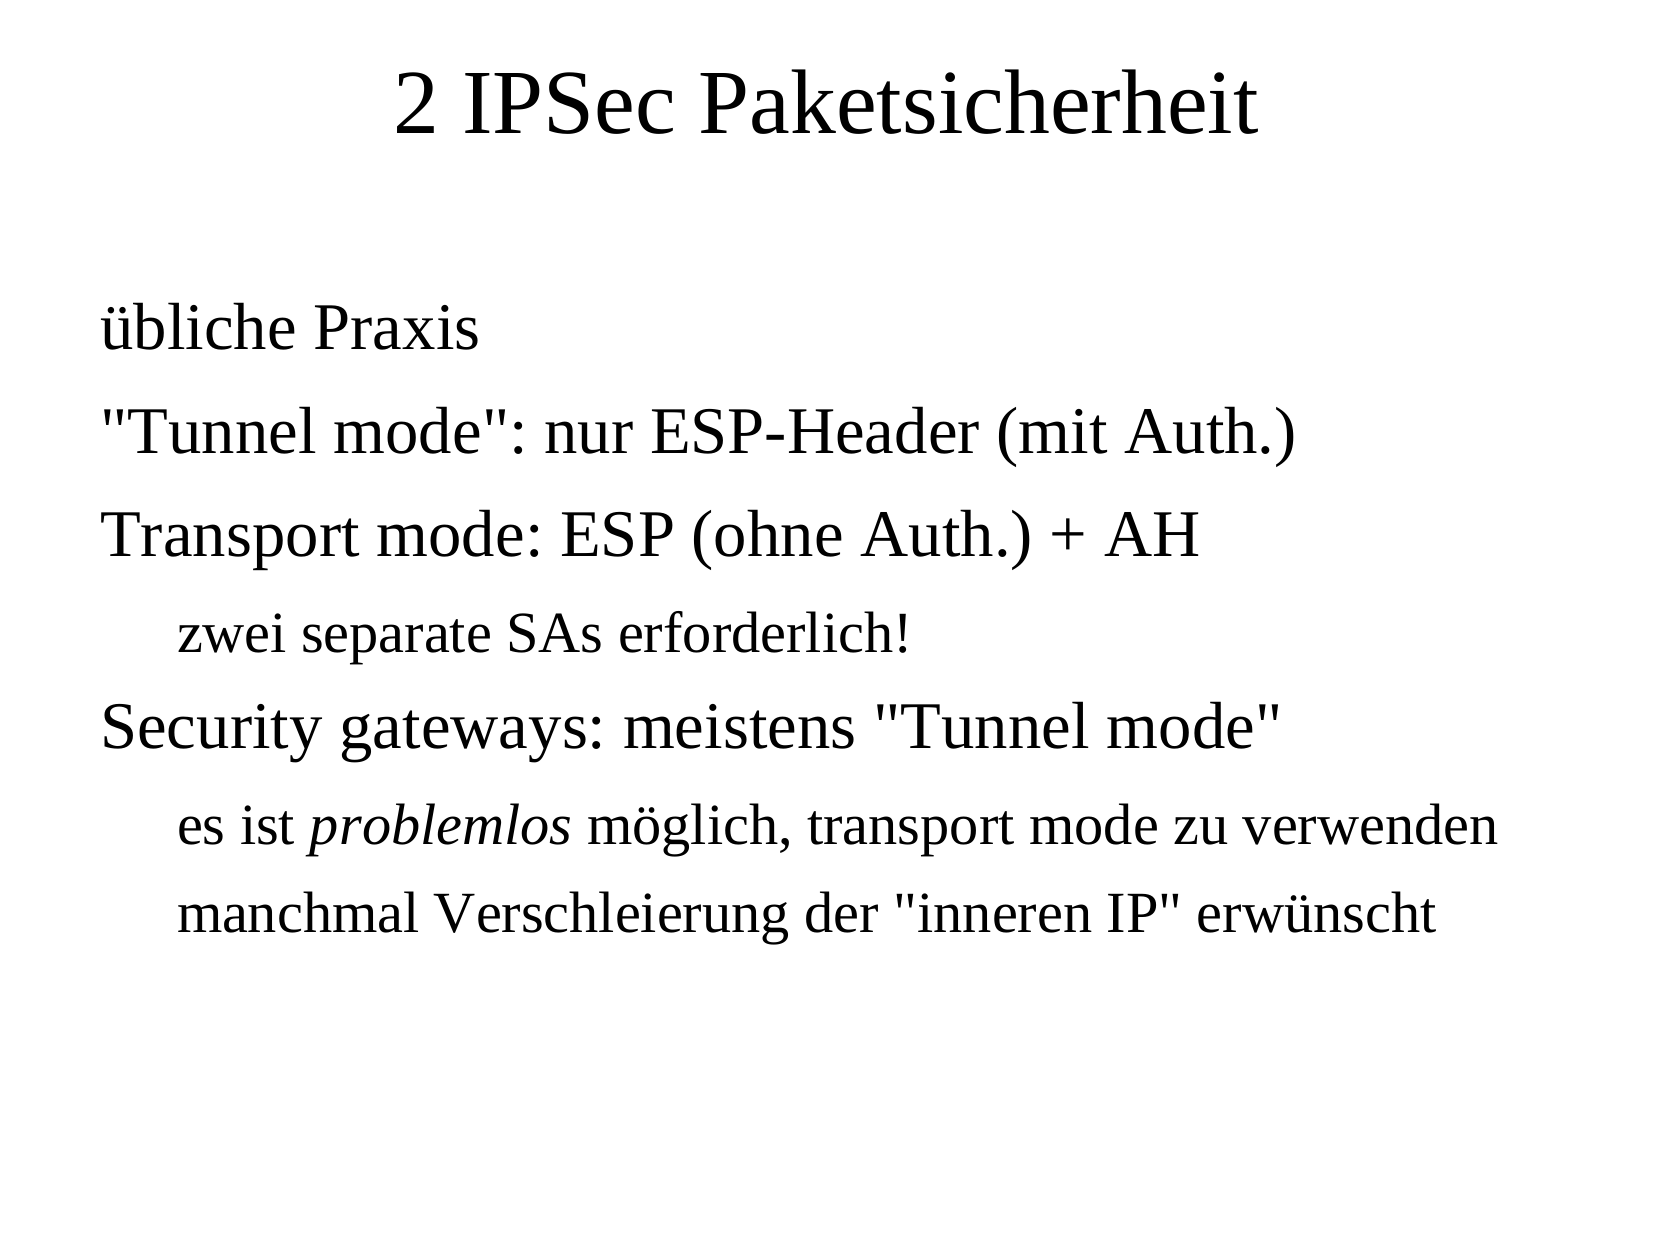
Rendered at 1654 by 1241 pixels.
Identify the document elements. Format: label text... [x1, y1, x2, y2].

list übliche Praxis "Tunnel mode": nur ESP-Header (mit Auth.) Transport mode: ESP (ohne Auth.) + AH zwei separate SAs erforderlich! Security gateways: meistens "Tunnel mode" es ist problemlos möglich, transport mode zu verwenden manchmal Verschleierung der "inneren IP" erwünscht [82, 290, 1571, 1109]
title 2 IPSec Paketsicherheit [82, 49, 1571, 257]
